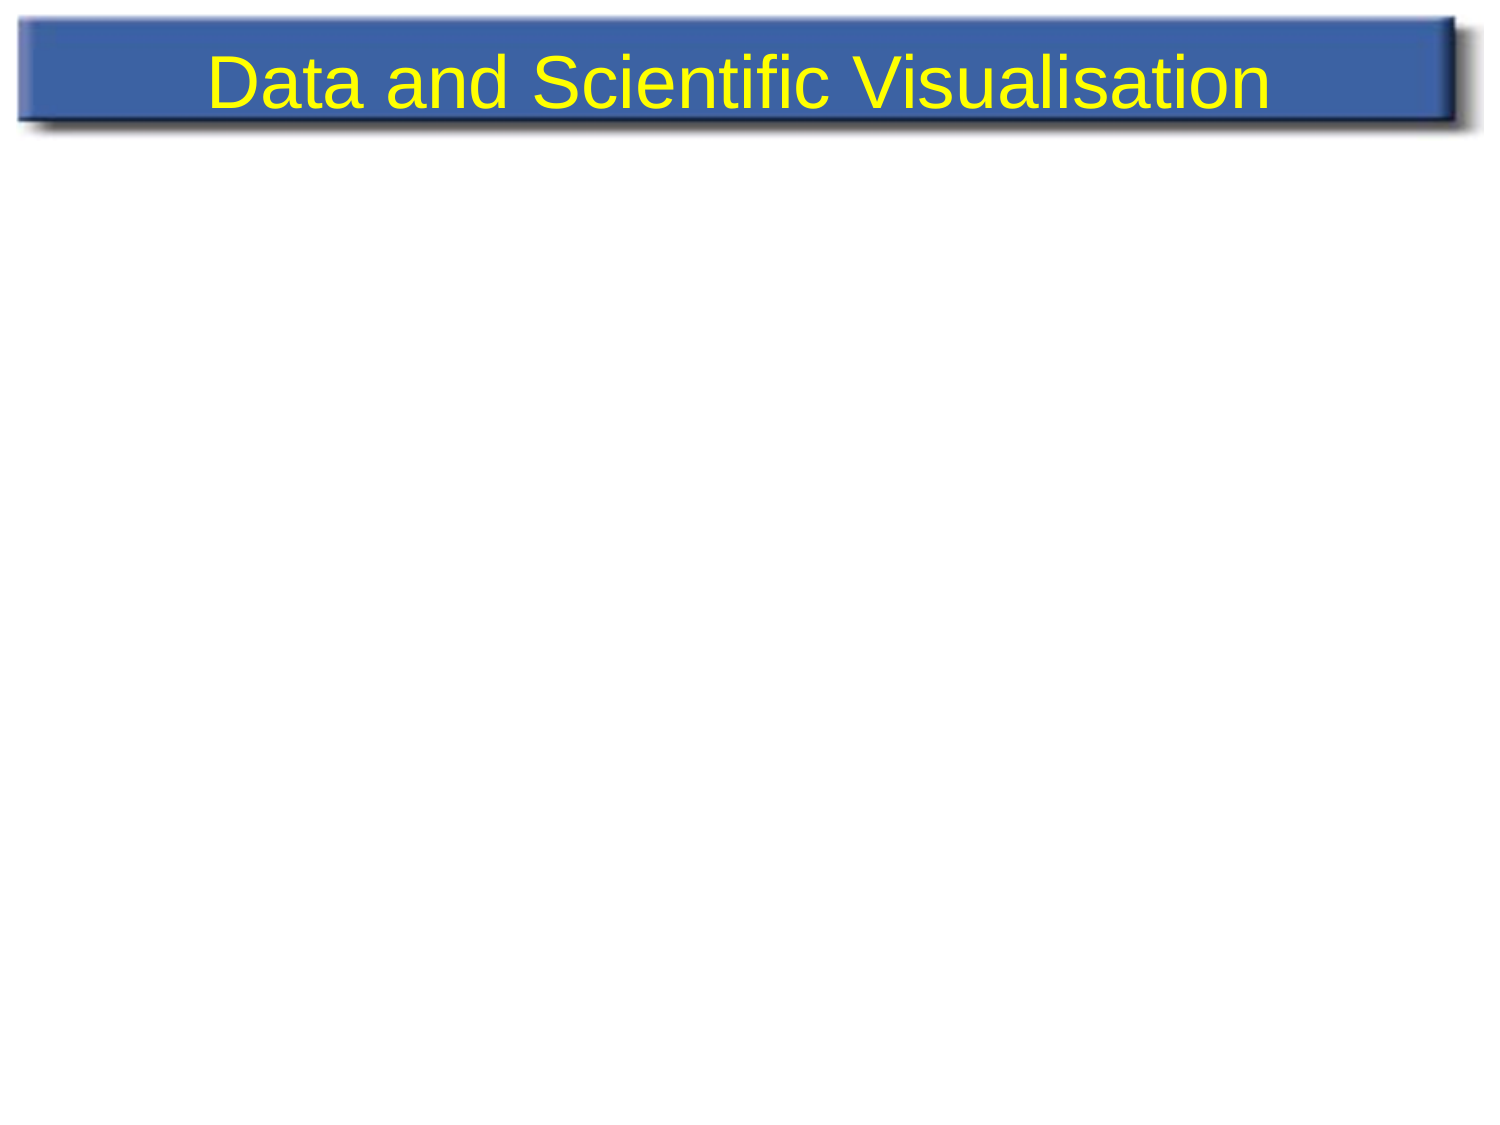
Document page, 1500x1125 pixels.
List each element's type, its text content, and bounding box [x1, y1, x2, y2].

title Data and Scientific Visualisation [0, 0, 1500, 221]
